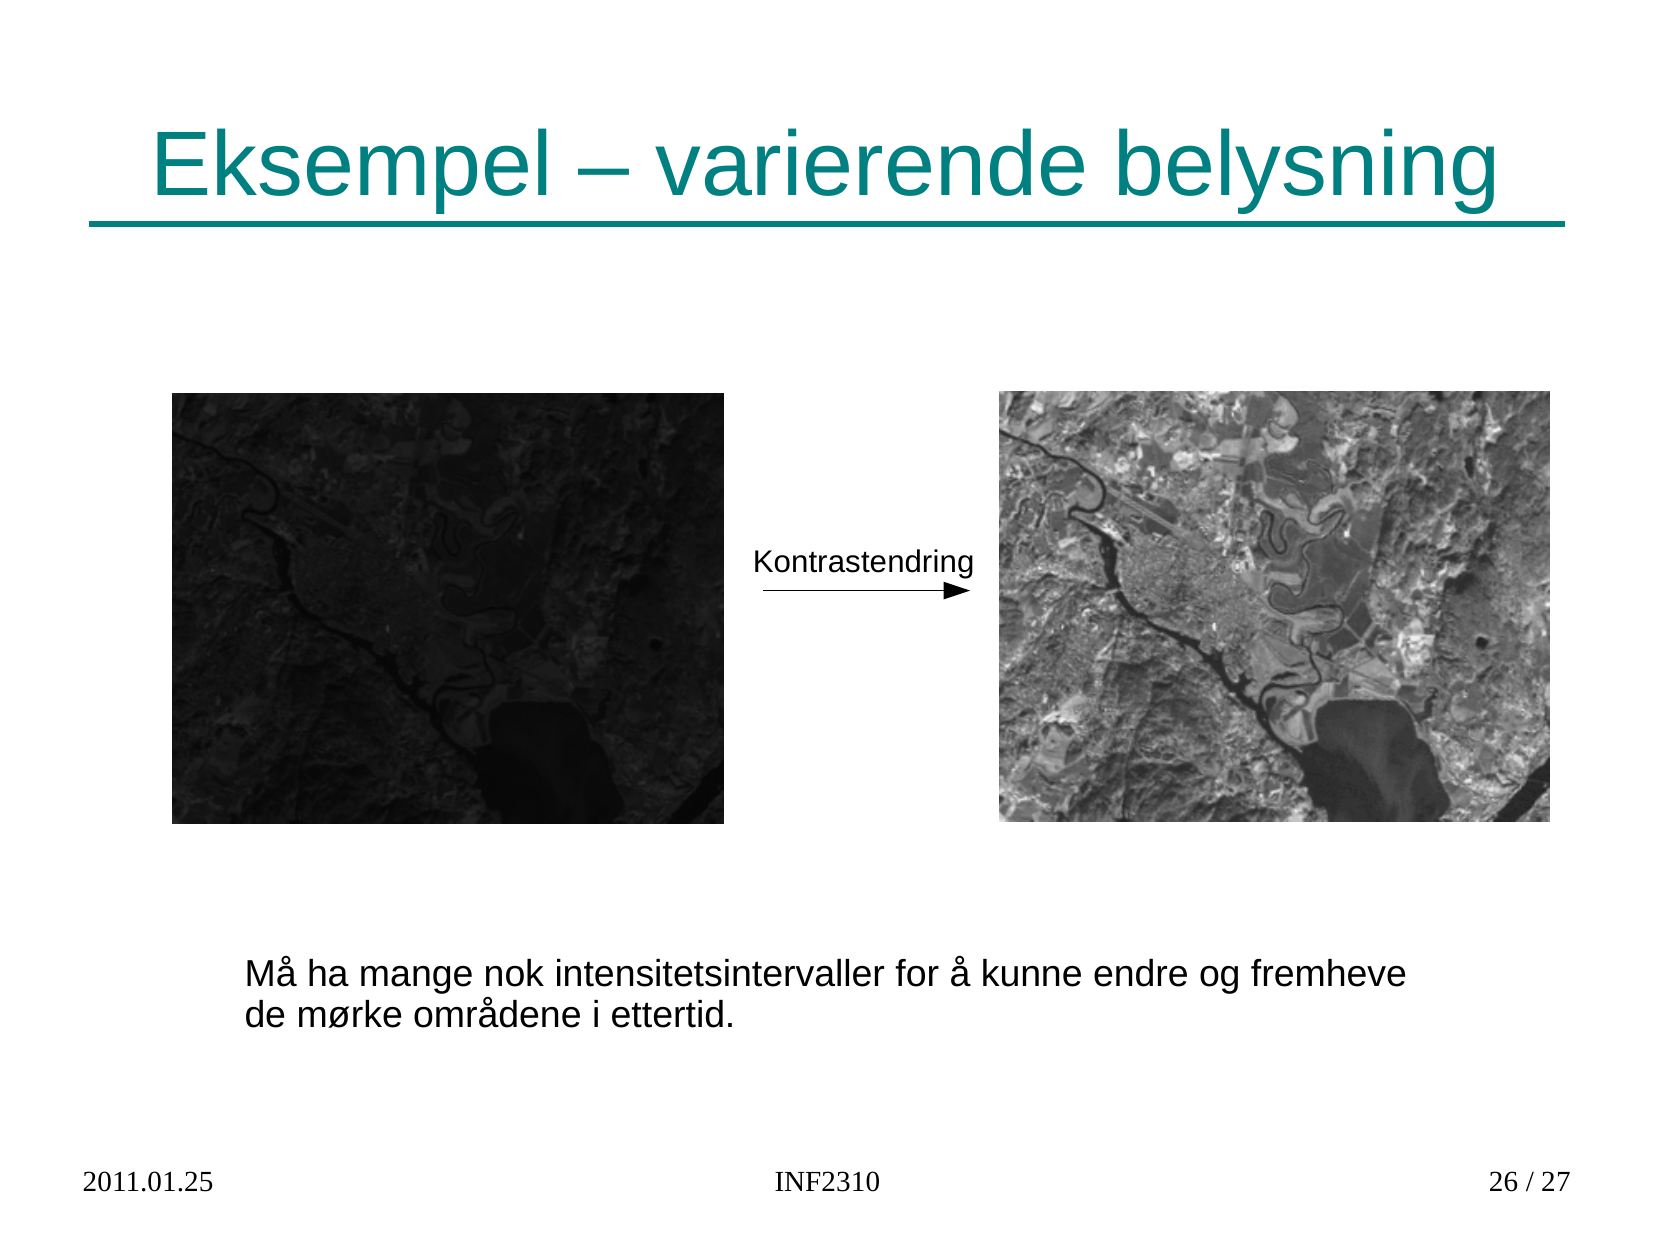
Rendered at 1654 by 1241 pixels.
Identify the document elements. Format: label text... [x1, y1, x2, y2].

picture [999, 391, 1550, 822]
picture [172, 393, 724, 824]
title Eksempel – varierende belysning [123, 28, 1530, 289]
text_box Må ha mange nok intensitetsintervaller for å kunne endre og fremheve de mørke områdene i ettertid. [229, 944, 1424, 1044]
text_box Kontrastendring [738, 537, 984, 587]
